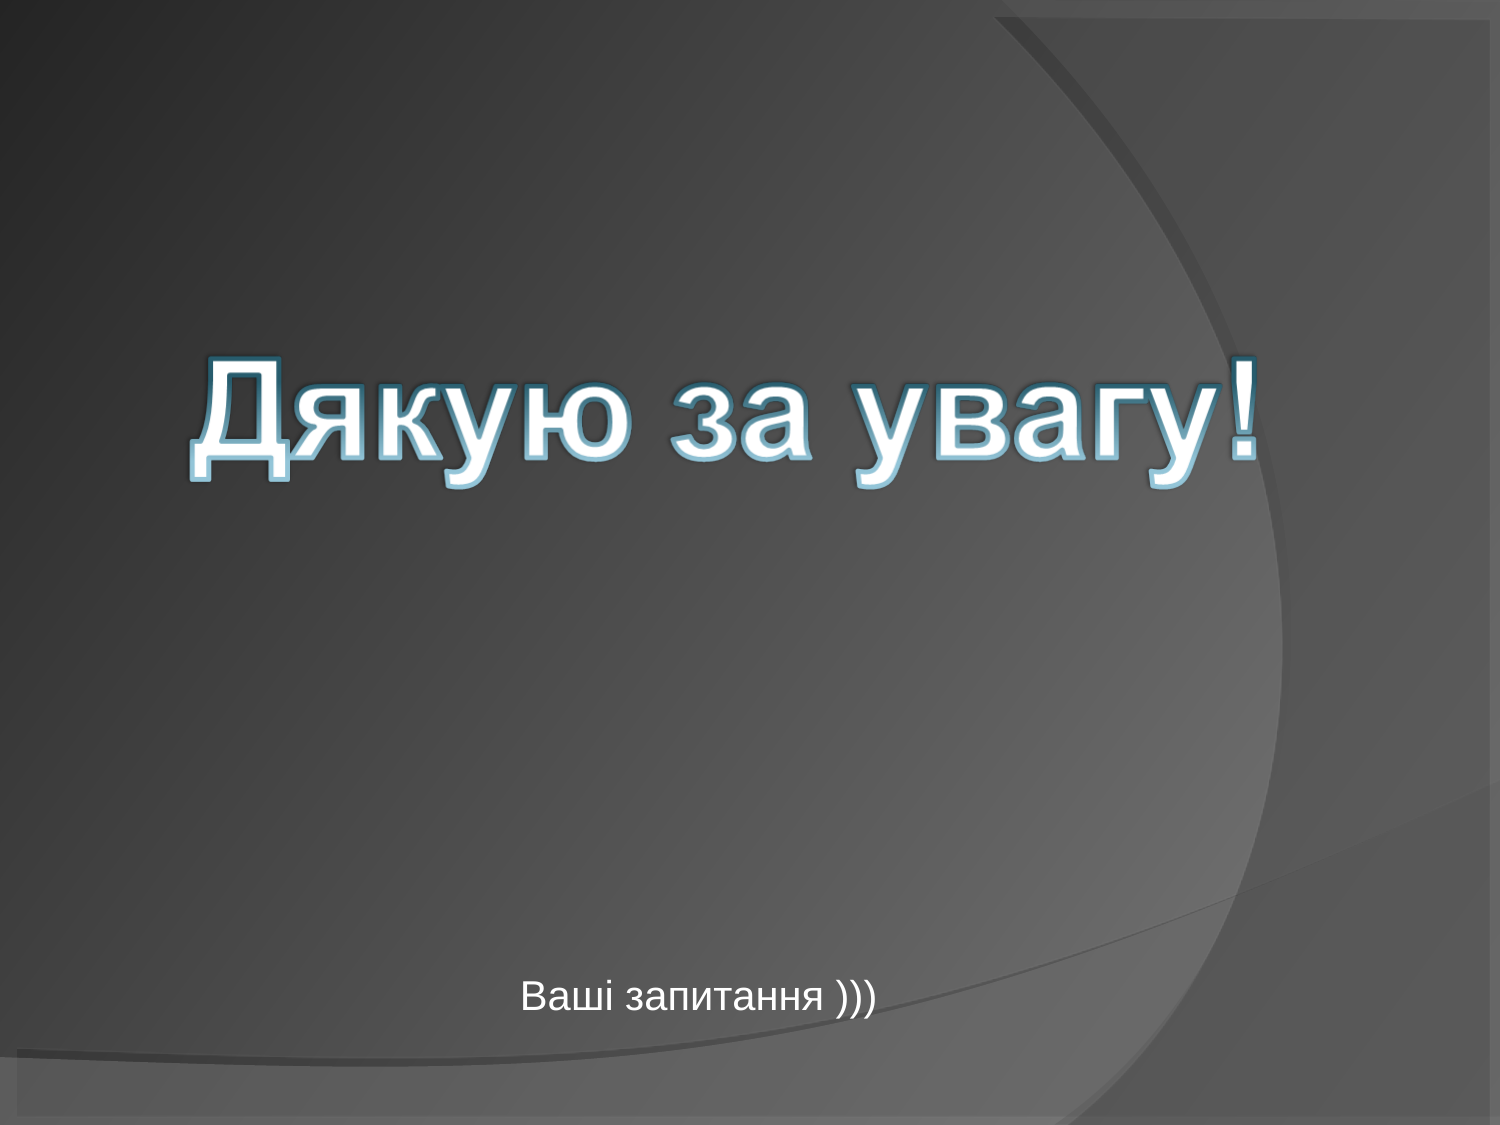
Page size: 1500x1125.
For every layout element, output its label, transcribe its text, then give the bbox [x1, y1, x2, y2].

text_box Ваші запитання ))) [505, 960, 893, 1027]
picture [101, 273, 1353, 499]
